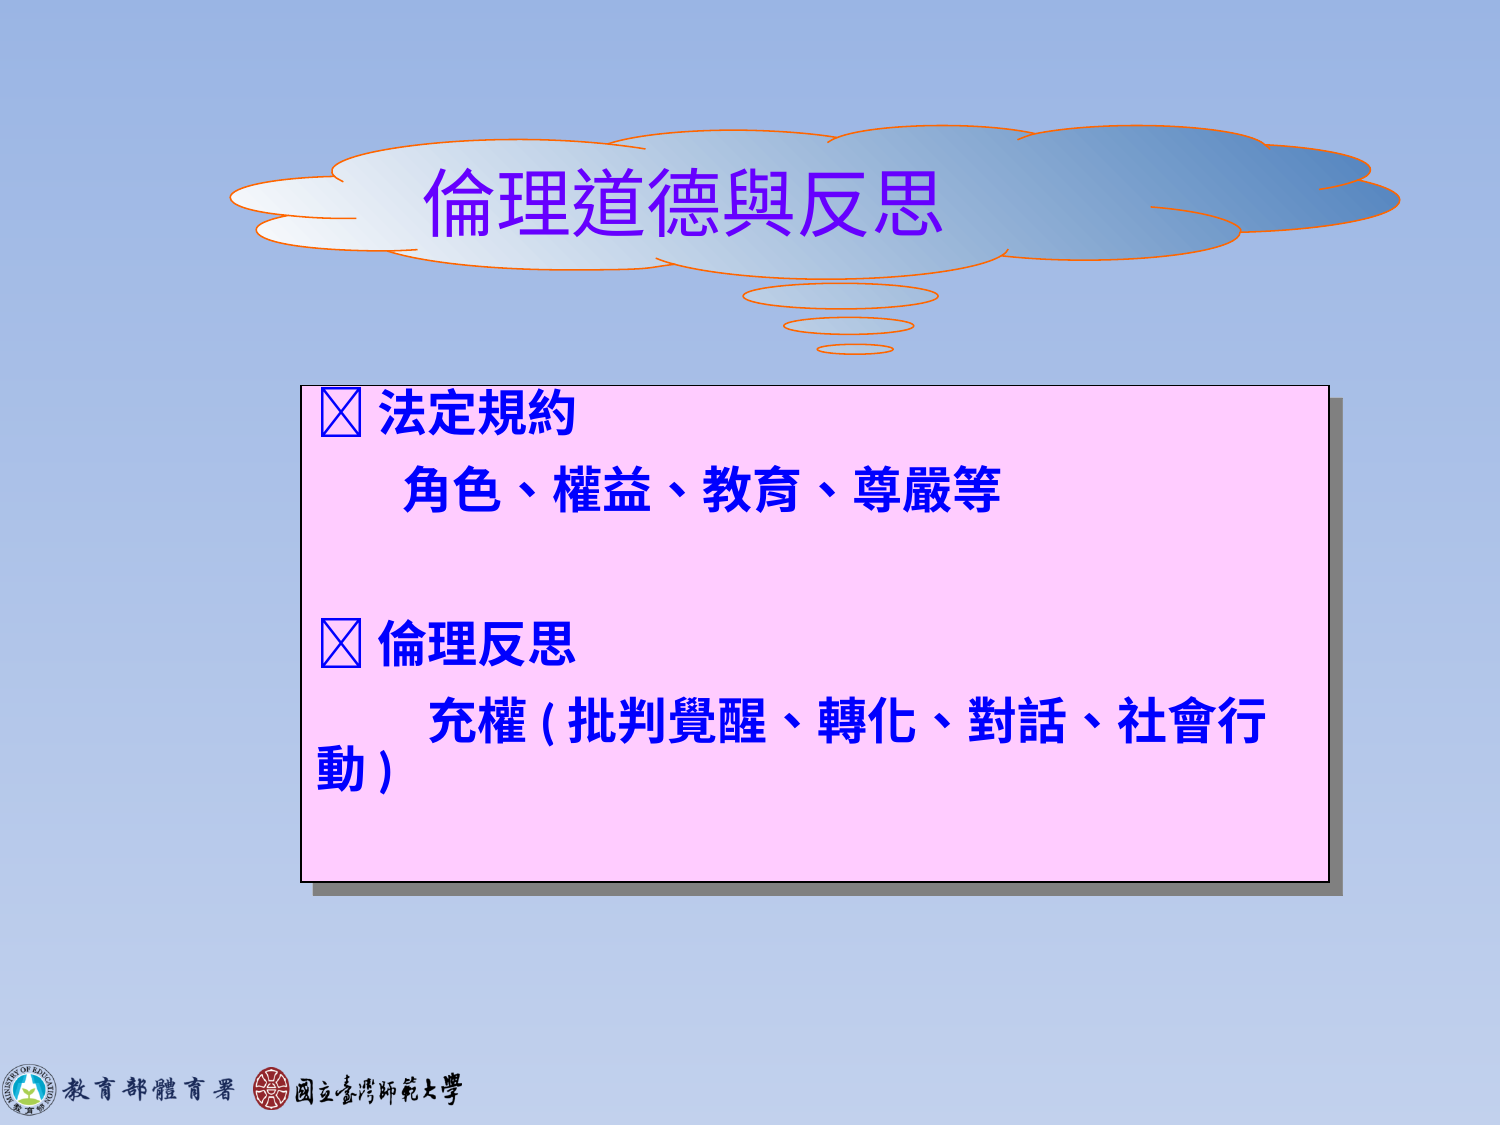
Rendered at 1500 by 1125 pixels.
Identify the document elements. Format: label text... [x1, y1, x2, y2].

text_box 倫理道德與反思 [817, 344, 894, 355]
text_box 倫理道德與反思 [783, 317, 914, 335]
text_box 倫理道德與反思 [743, 283, 939, 309]
text_box 倫理道德與反思 [230, 125, 1400, 280]
text_box 法定規約 角色、權益、教育、尊嚴等 倫理反思 充權(批判覺醒、轉化、對話、社會行動) [301, 385, 1329, 882]
